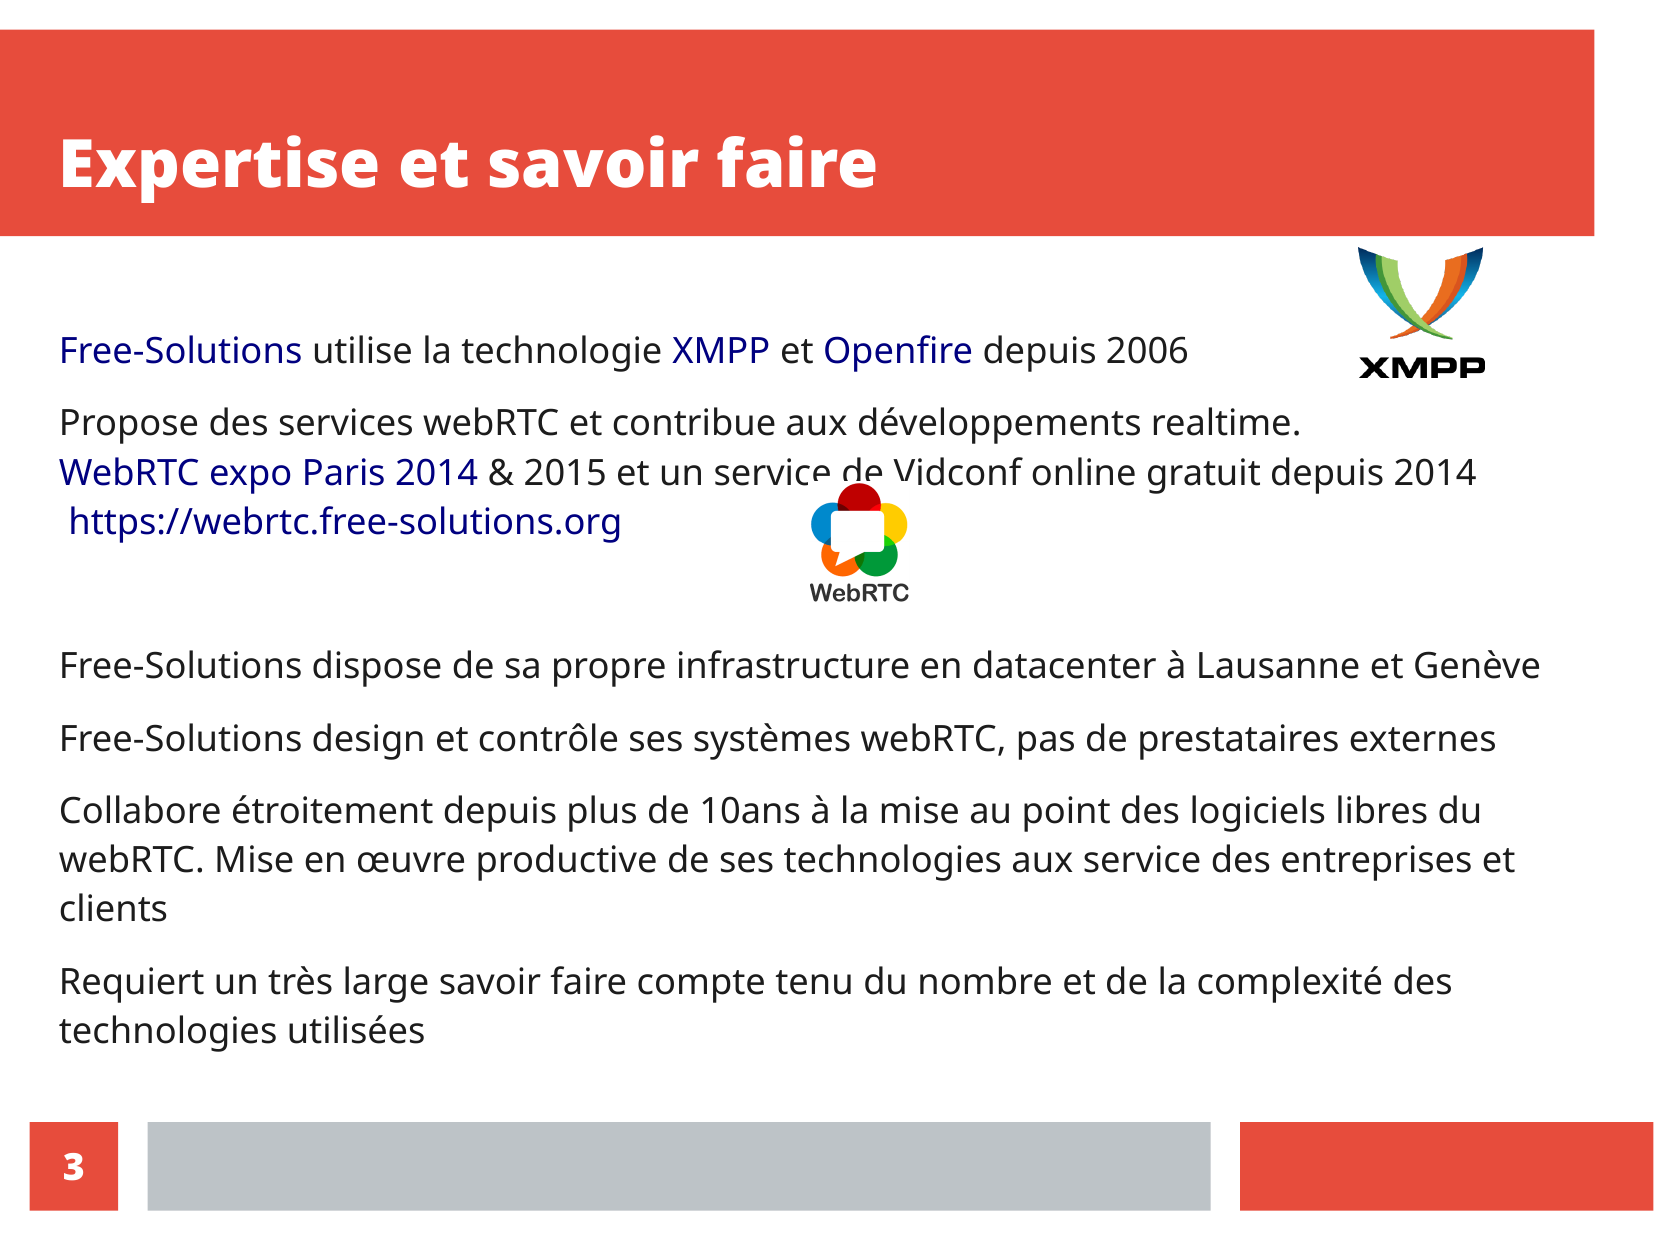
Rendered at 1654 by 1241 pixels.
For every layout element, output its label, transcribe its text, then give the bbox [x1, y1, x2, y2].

list Free-Solutions utilise la technologie XMPP et Openfire depuis 2006 Propose des services webRTC et contribue aux développements realtime. WebRTC expo Paris 2014 & 2015 et un service de Vidconf online gratuit depuis 2014 https://webrtc.free-solutions.org Free-Solutions dispose de sa propre infrastructure en datacenter à Lausanne et Genève Free-Solutions design et contrôle ses systèmes webRTC, pas de prestataires externes Collabore étroitement depuis plus de 10ans à la mise au point des logiciels libres du webRTC. Mise en œuvre productive de ses technologies aux service des entreprises et clients Requiert un très large savoir faire compte tenu du nombre et de la complexité des technologies utilisées [59, 324, 1565, 1093]
title Expertise et savoir faire [59, 59, 1595, 207]
picture [1358, 247, 1485, 378]
picture [808, 481, 910, 603]
